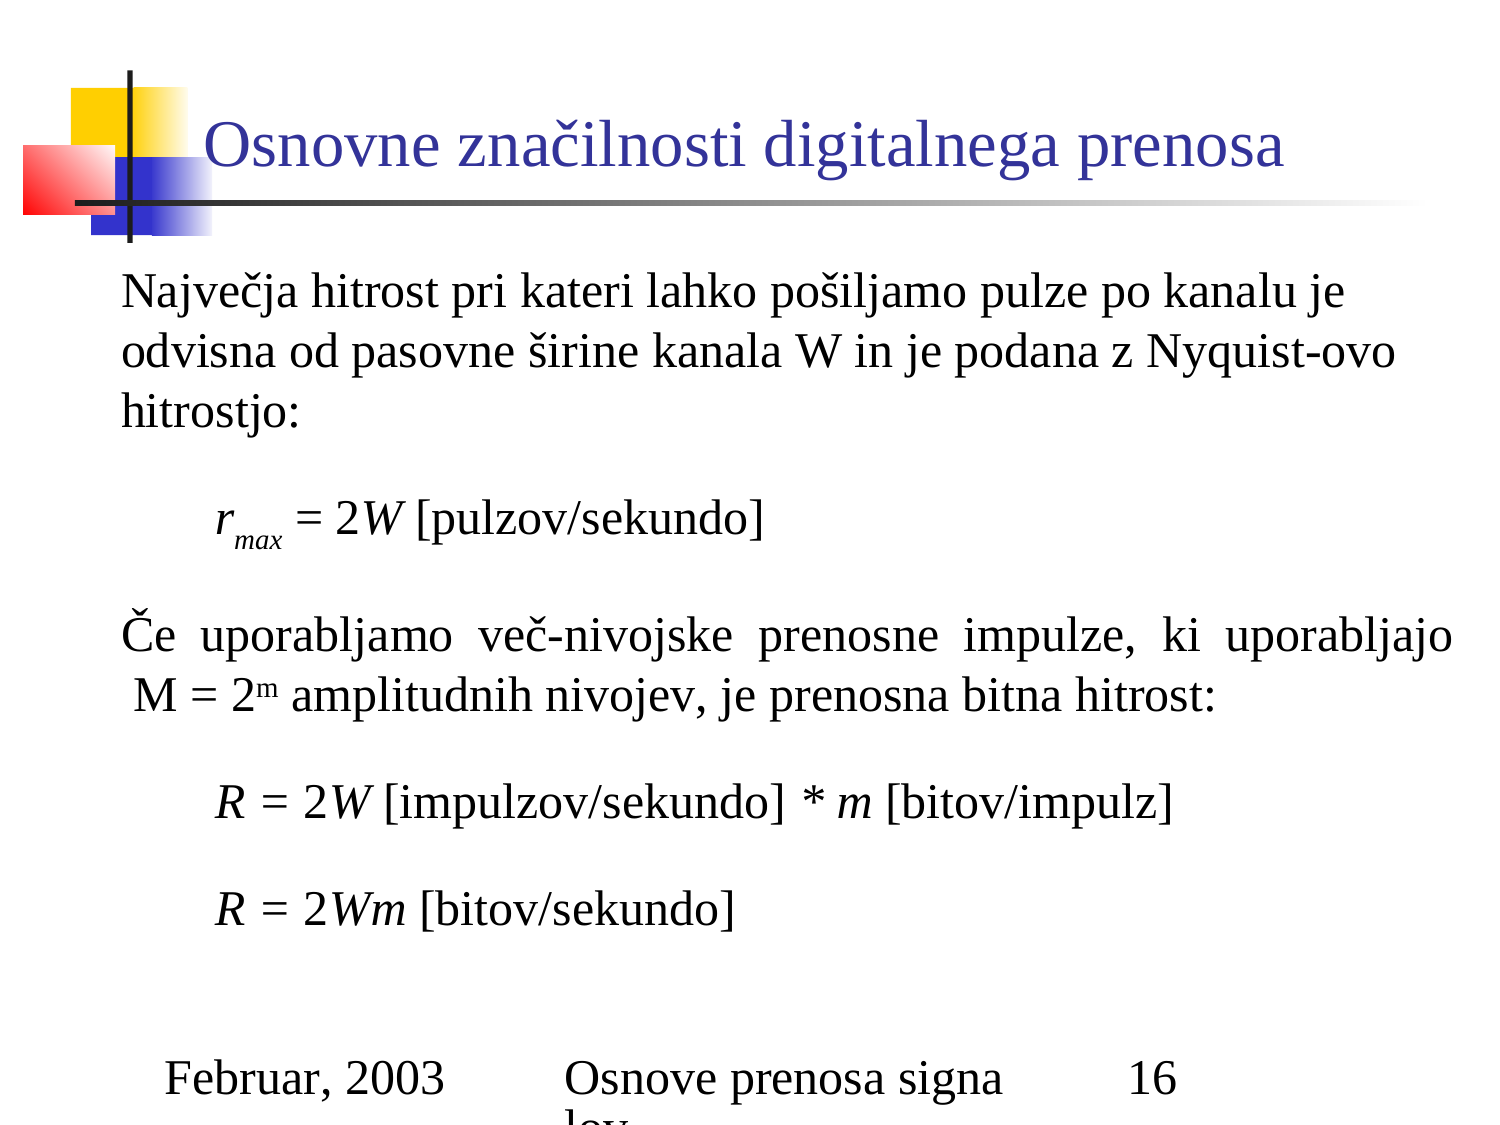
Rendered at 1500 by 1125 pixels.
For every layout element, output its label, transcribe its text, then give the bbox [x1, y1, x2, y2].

title Osnovne značilnosti digitalnega prenosa [188, 92, 1468, 188]
list Največja hitrost pri kateri lahko pošiljamo pulze po kanalu je odvisna od pasovne širine kanala W in je podana z Nyquist-ovo hitrostjo: rmax = 2W [pulzov/sekundo] Če uporabljamo več-nivojske prenosne impulze, ki uporabljajo M = 2m amplitudnih nivojev, je prenosna bitna hitrost: R = 2W [impulzov/sekundo] * m [bitov/impulz] R = 2Wm [bitov/sekundo] [50, 249, 1469, 1007]
